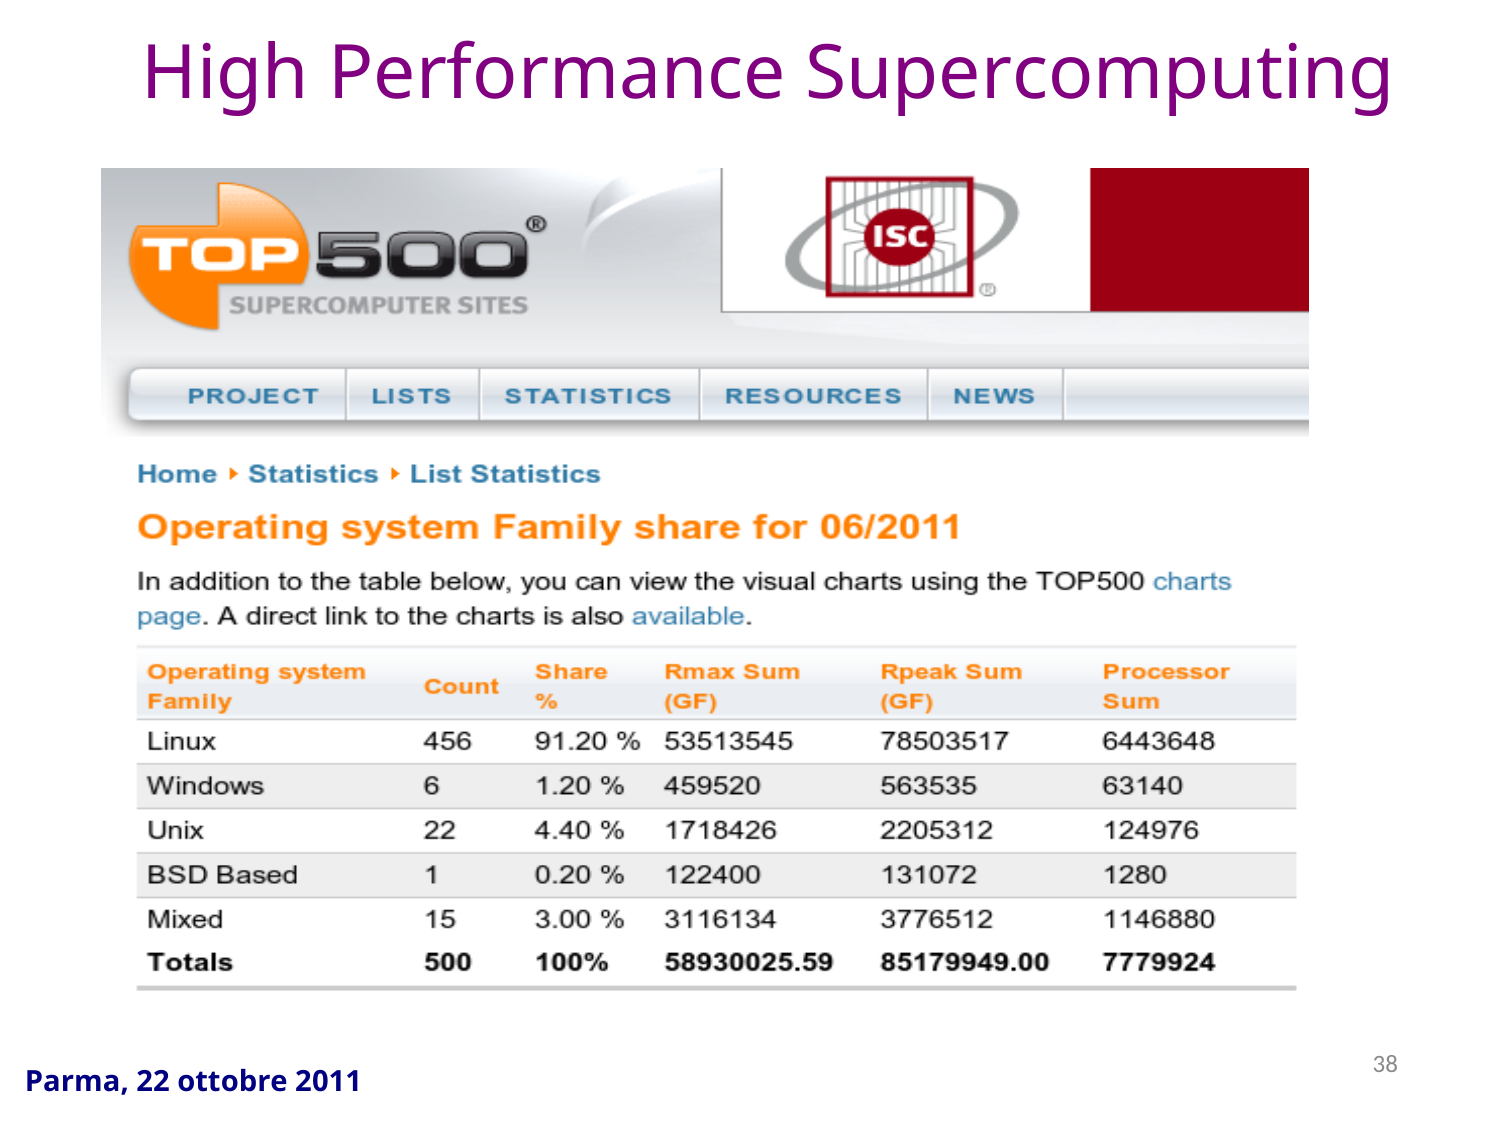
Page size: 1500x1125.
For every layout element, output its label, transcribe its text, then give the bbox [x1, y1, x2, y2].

title High Performance Supercomputing [0, 15, 1500, 121]
picture [101, 168, 1309, 1052]
